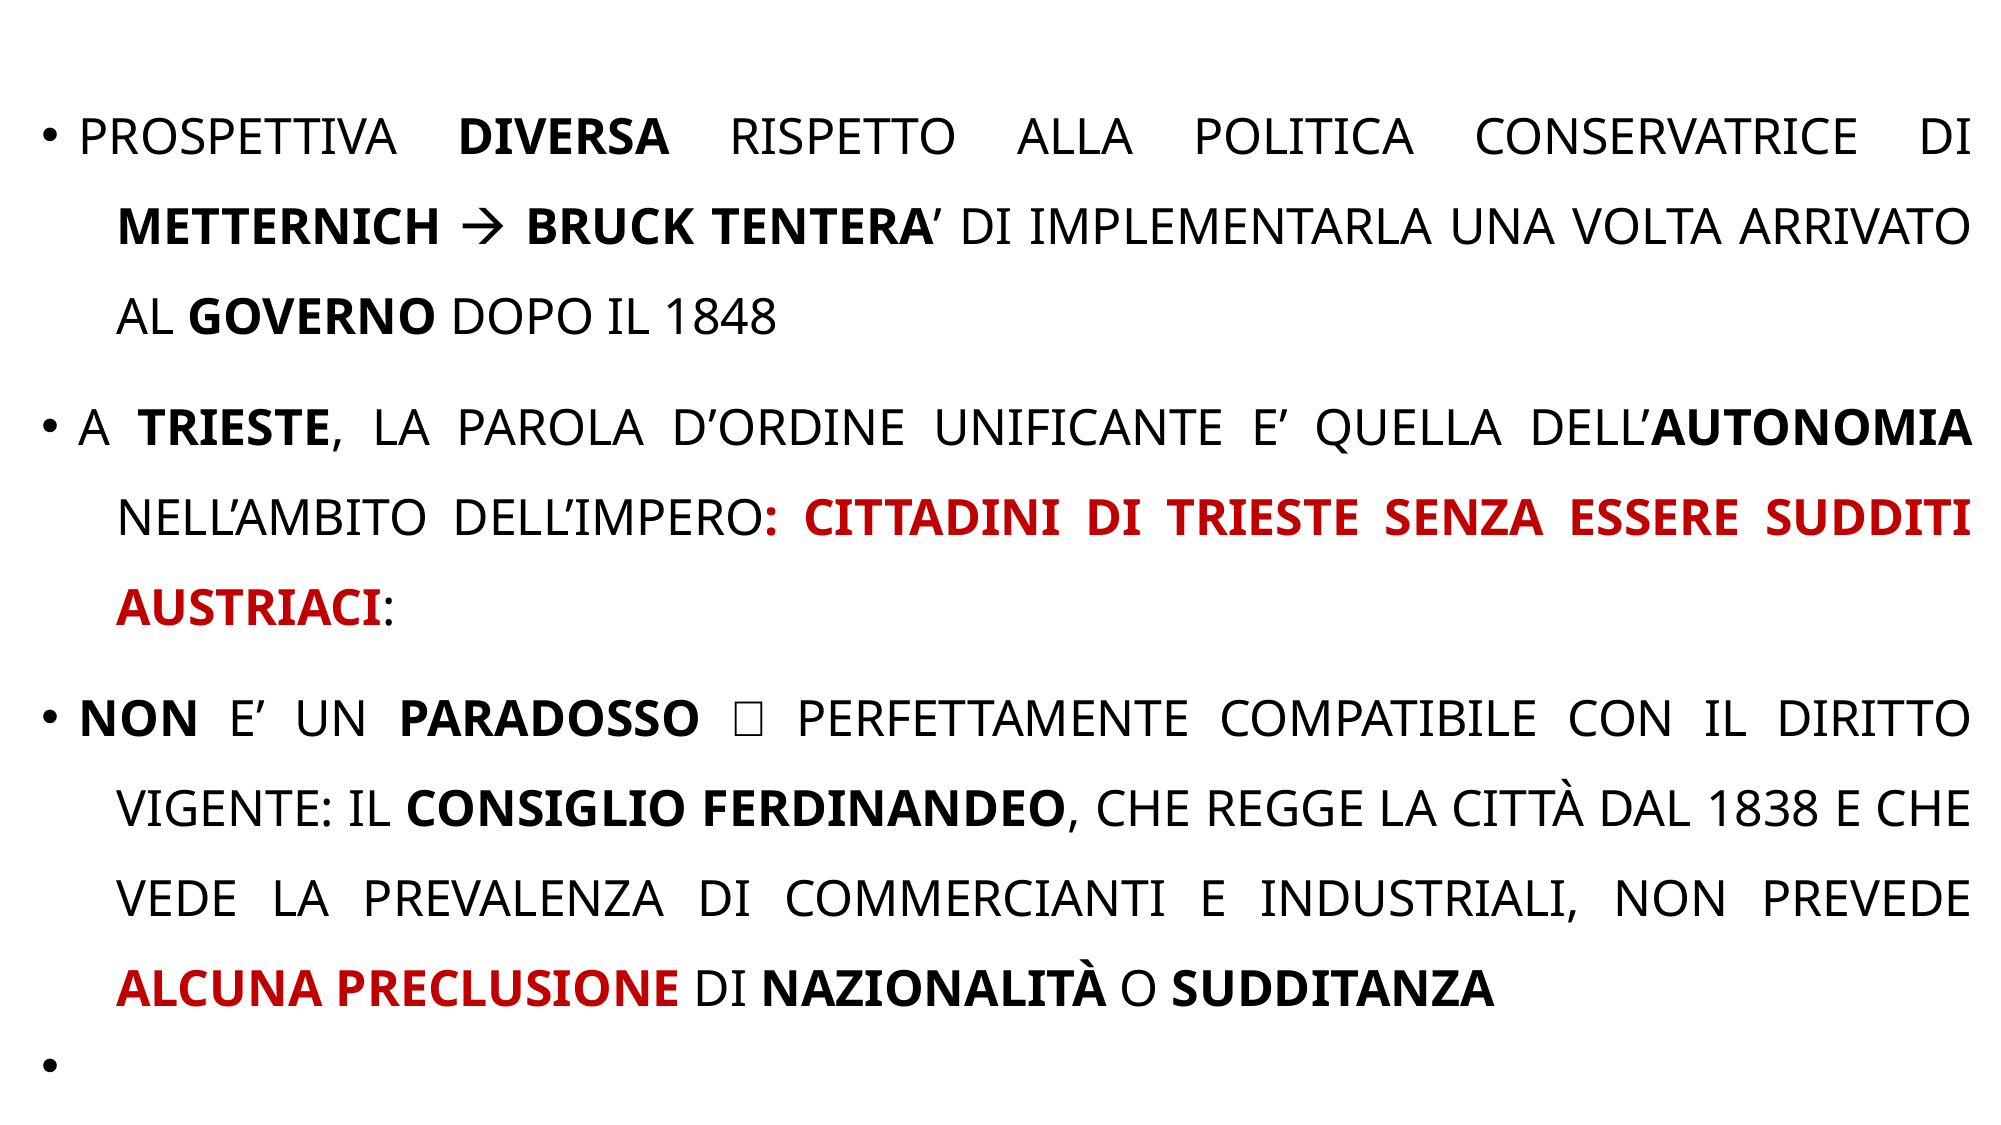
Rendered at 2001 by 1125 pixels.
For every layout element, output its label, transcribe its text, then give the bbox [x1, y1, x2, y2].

list PROSPETTIVA DIVERSA RISPETTO ALLA POLITICA CONSERVATRICE DI METTERNICH  BRUCK TENTERA’ DI IMPLEMENTARLA UNA VOLTA ARRIVATO AL GOVERNO DOPO IL 1848 A TRIESTE, LA PAROLA D’ORDINE UNIFICANTE E’ QUELLA DELL’AUTONOMIA NELL’AMBITO DELL’IMPERO: CITTADINI DI TRIESTE SENZA ESSERE SUDDITI AUSTRIACI: NON E’ UN PARADOSSO  PERFETTAMENTE COMPATIBILE CON IL DIRITTO VIGENTE: il Consiglio Ferdinandeo, che regge la città dal 1838 e che vede la prevalenza di commercianti e industriali, non prevede alcuna preclusione di nazionalità o sudditanza [26, 66, 1988, 1099]
